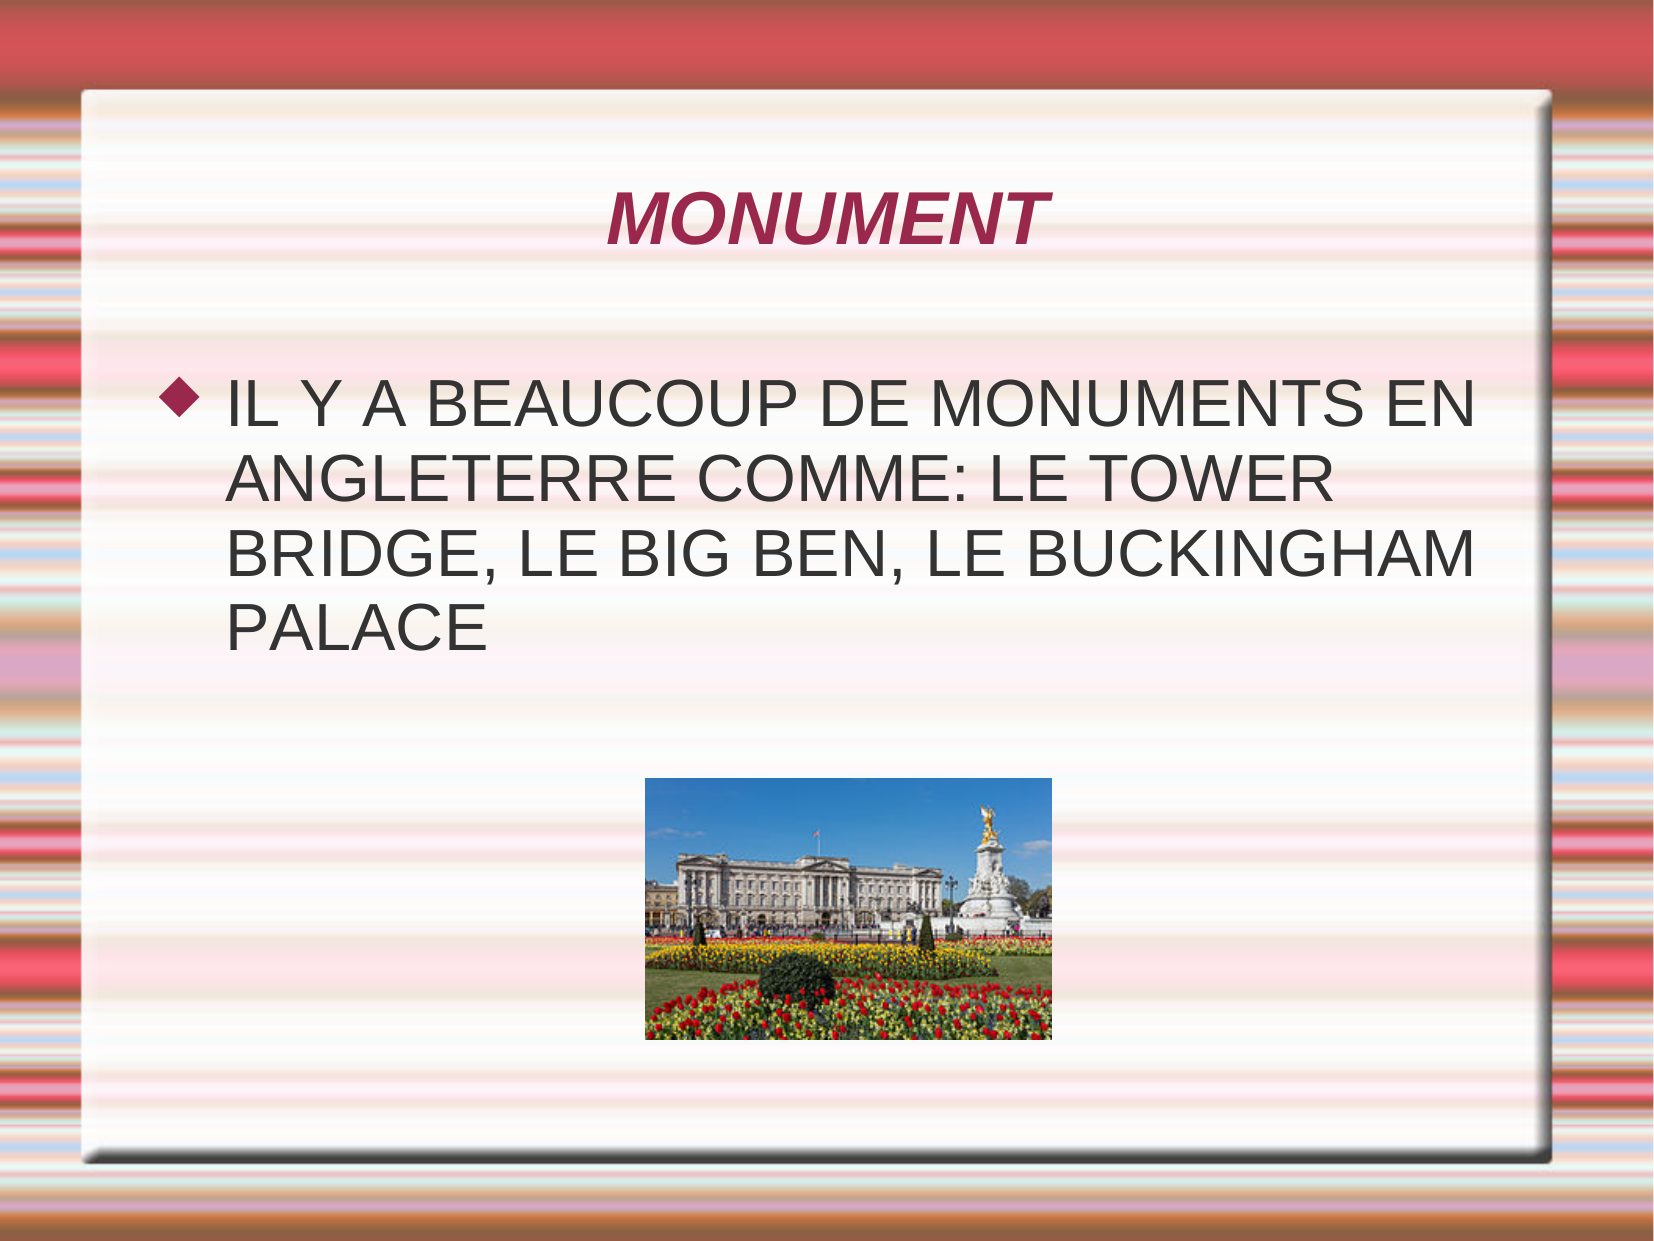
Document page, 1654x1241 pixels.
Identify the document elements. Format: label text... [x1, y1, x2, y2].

list IL Y A BEAUCOUP DE MONUMENTS EN ANGLETERRE COMME: LE TOWER BRIDGE, LE BIG BEN, LE BUCKINGHAM PALACE [142, 366, 1524, 1148]
title MONUMENT [121, 114, 1534, 322]
picture [0, 0, 1654, 1241]
